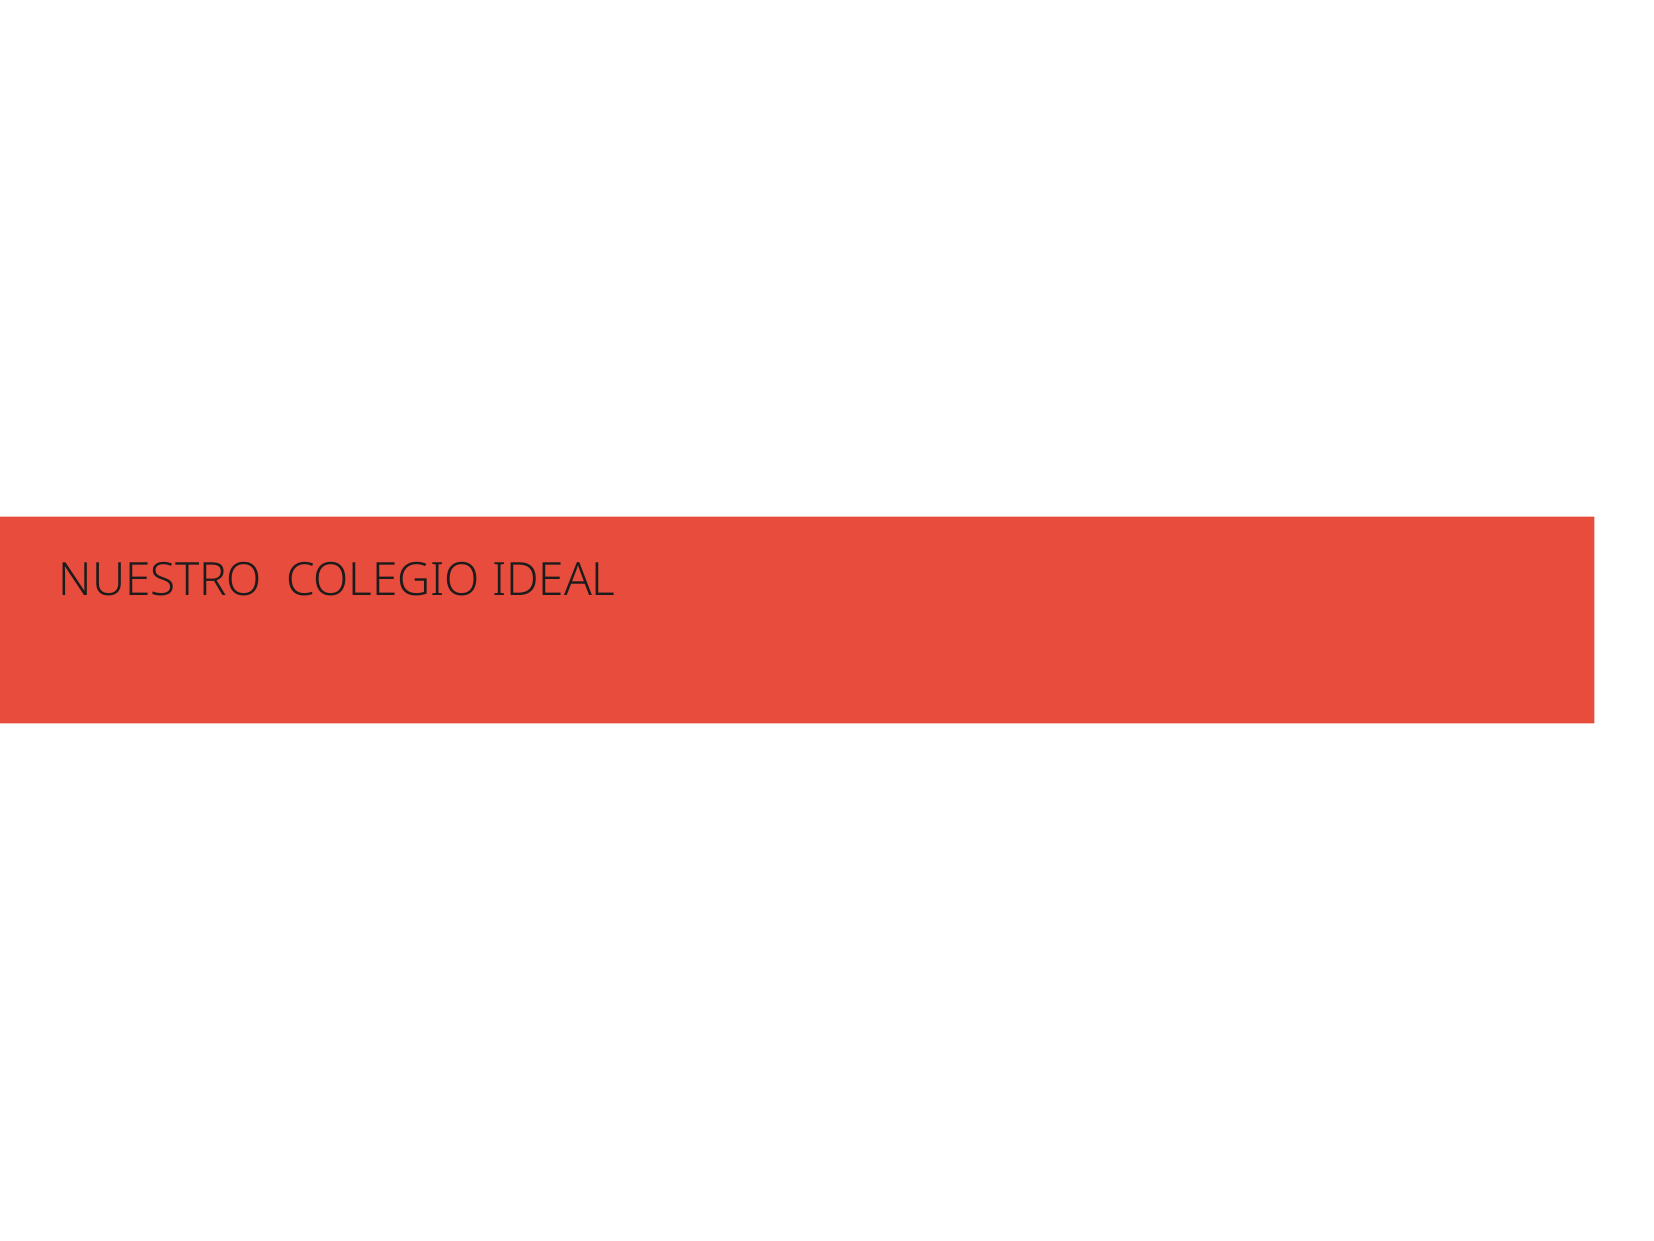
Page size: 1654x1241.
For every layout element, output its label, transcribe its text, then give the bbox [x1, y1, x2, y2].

subtitle NUESTRO COLEGIO IDEAL [59, 546, 1595, 1231]
